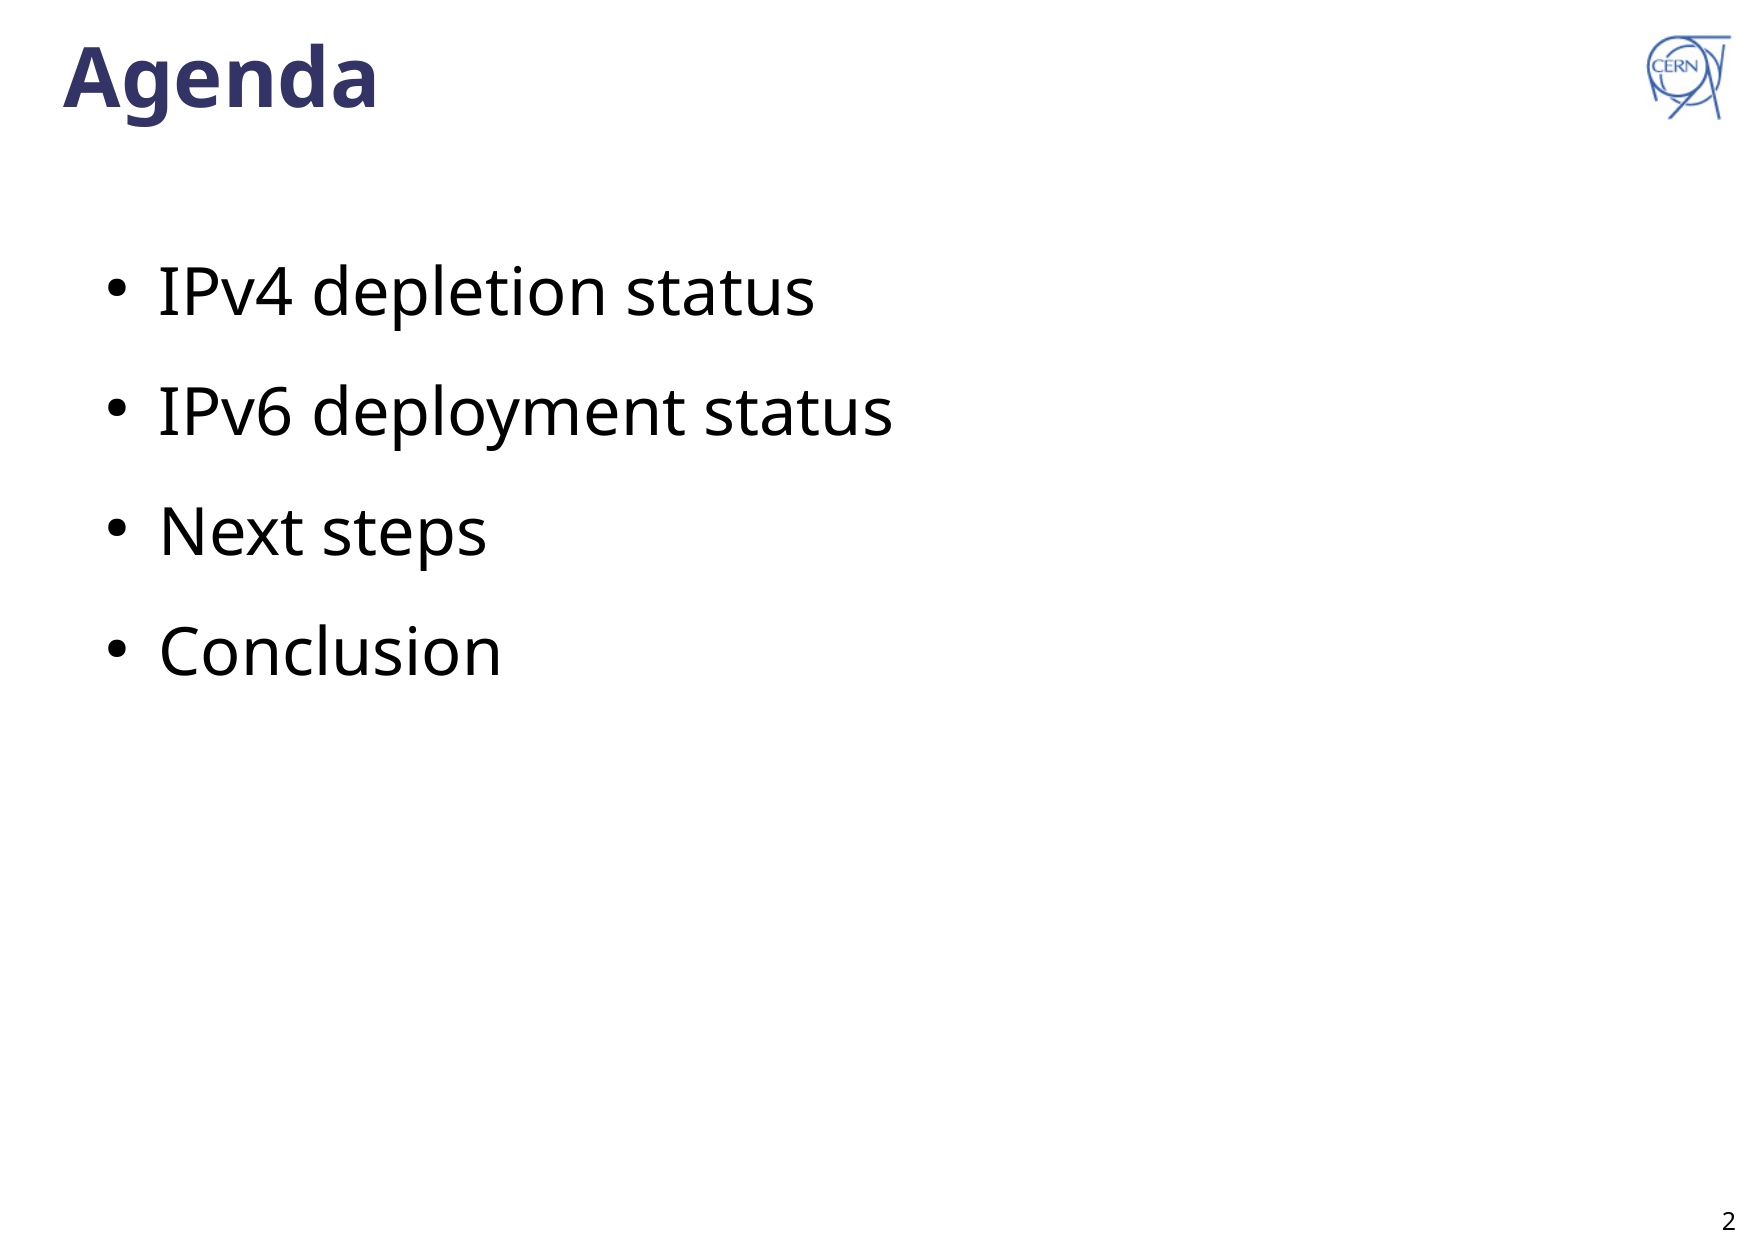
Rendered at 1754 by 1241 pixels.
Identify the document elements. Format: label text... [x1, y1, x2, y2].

title Agenda [63, 0, 1621, 166]
picture [1646, 34, 1732, 120]
list IPv4 depletion status IPv6 deployment status Next steps Conclusion [87, 243, 1666, 1058]
